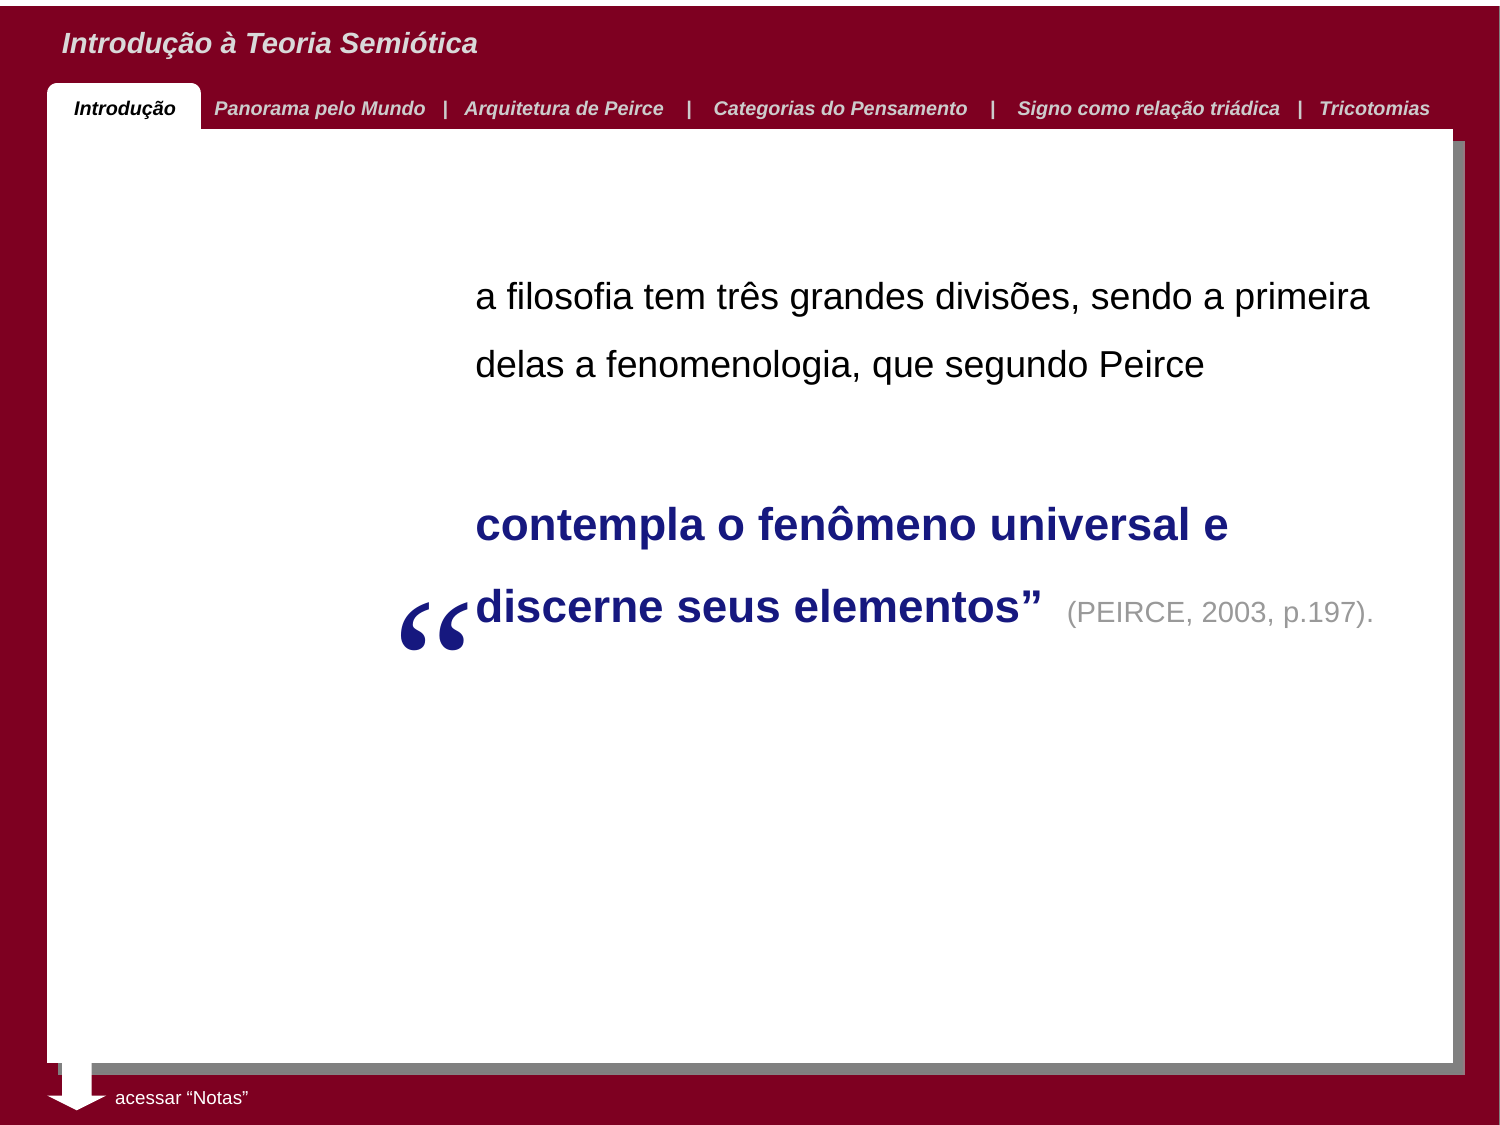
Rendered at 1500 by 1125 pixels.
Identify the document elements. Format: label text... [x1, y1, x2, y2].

text_box a filosofia tem três grandes divisões, sendo a primeira delas a fenomenologia, que segundo Peirce contempla o fenômeno universal e discerne seus elementos” (PEIRCE, 2003, p.197). [460, 242, 1430, 677]
text_box “ [377, 449, 508, 709]
text_box acessar “Notas” [100, 1080, 278, 1116]
text_box [47, 1051, 100, 1111]
